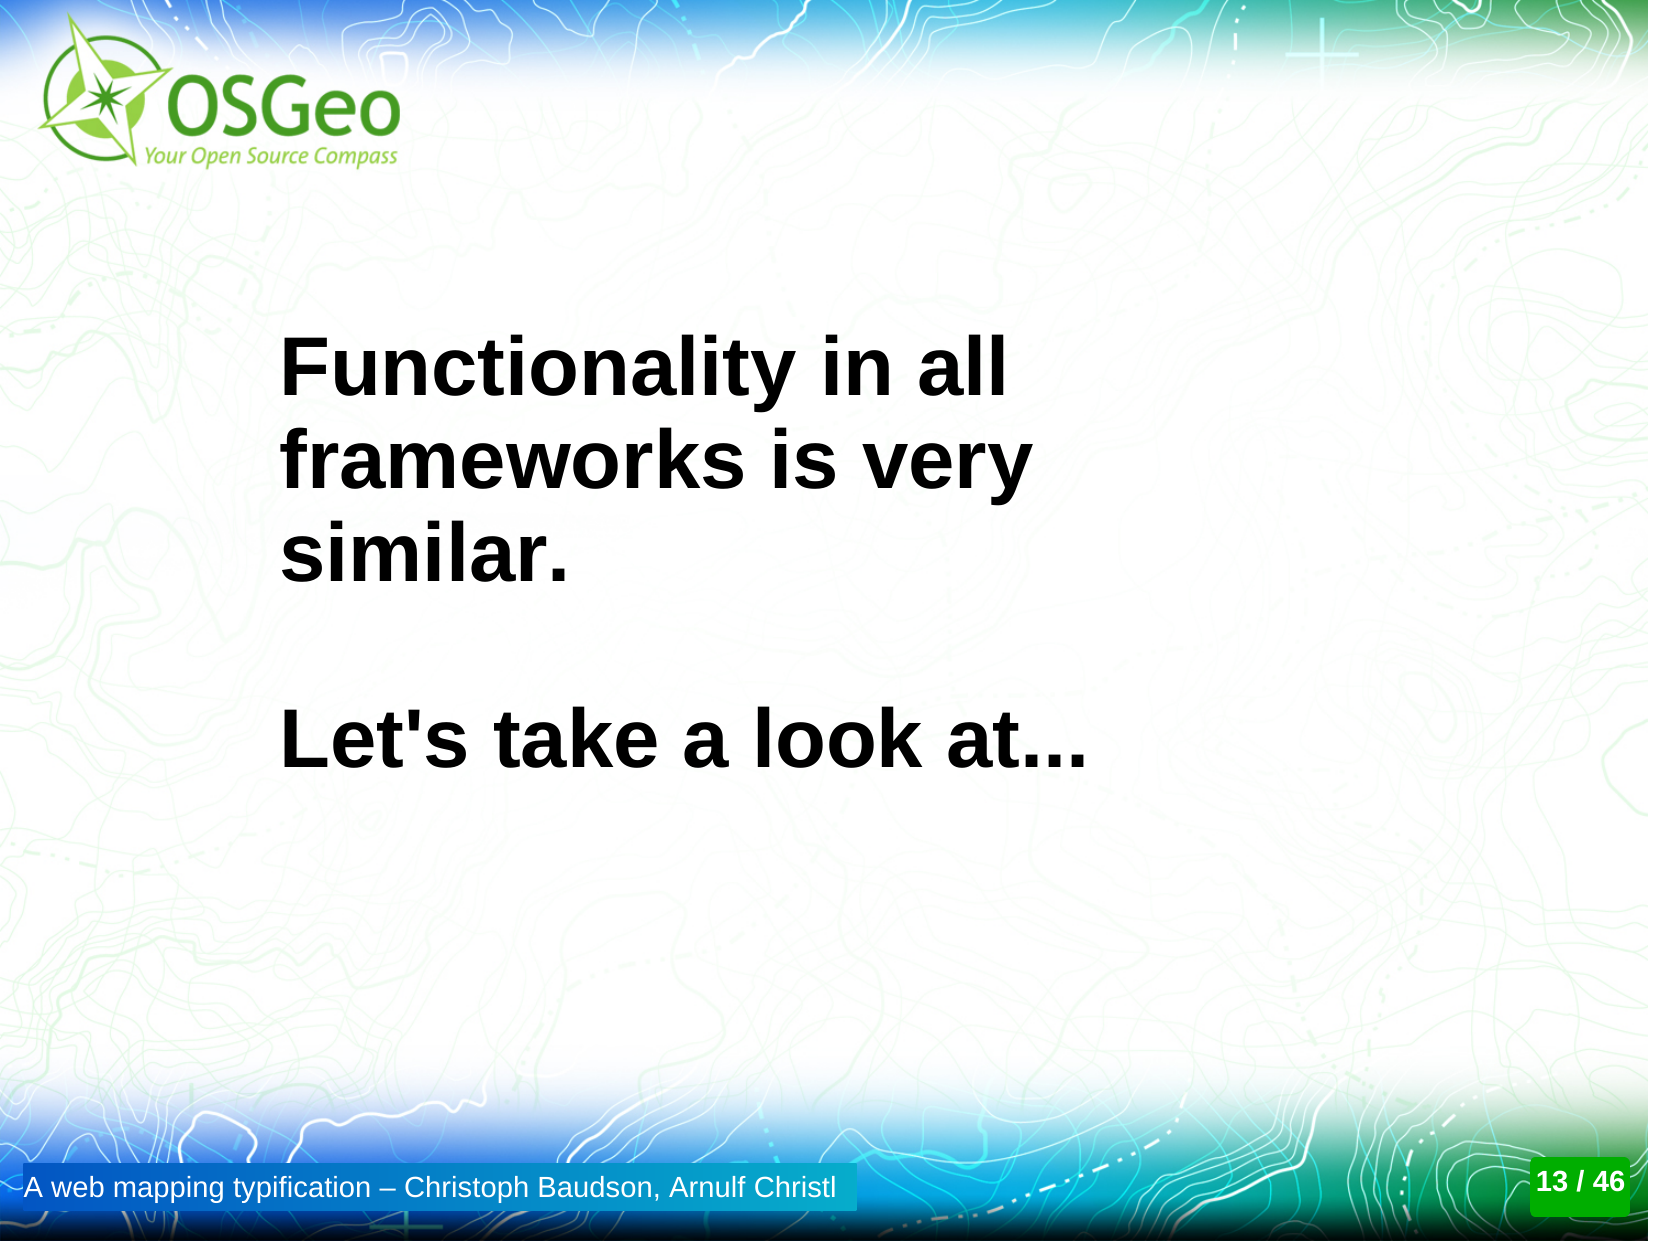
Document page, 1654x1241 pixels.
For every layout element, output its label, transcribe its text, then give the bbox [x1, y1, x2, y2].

text_box Functionality in all frameworks is very similar. Let's take a look at... [264, 313, 1359, 865]
picture [0, 0, 1648, 1241]
